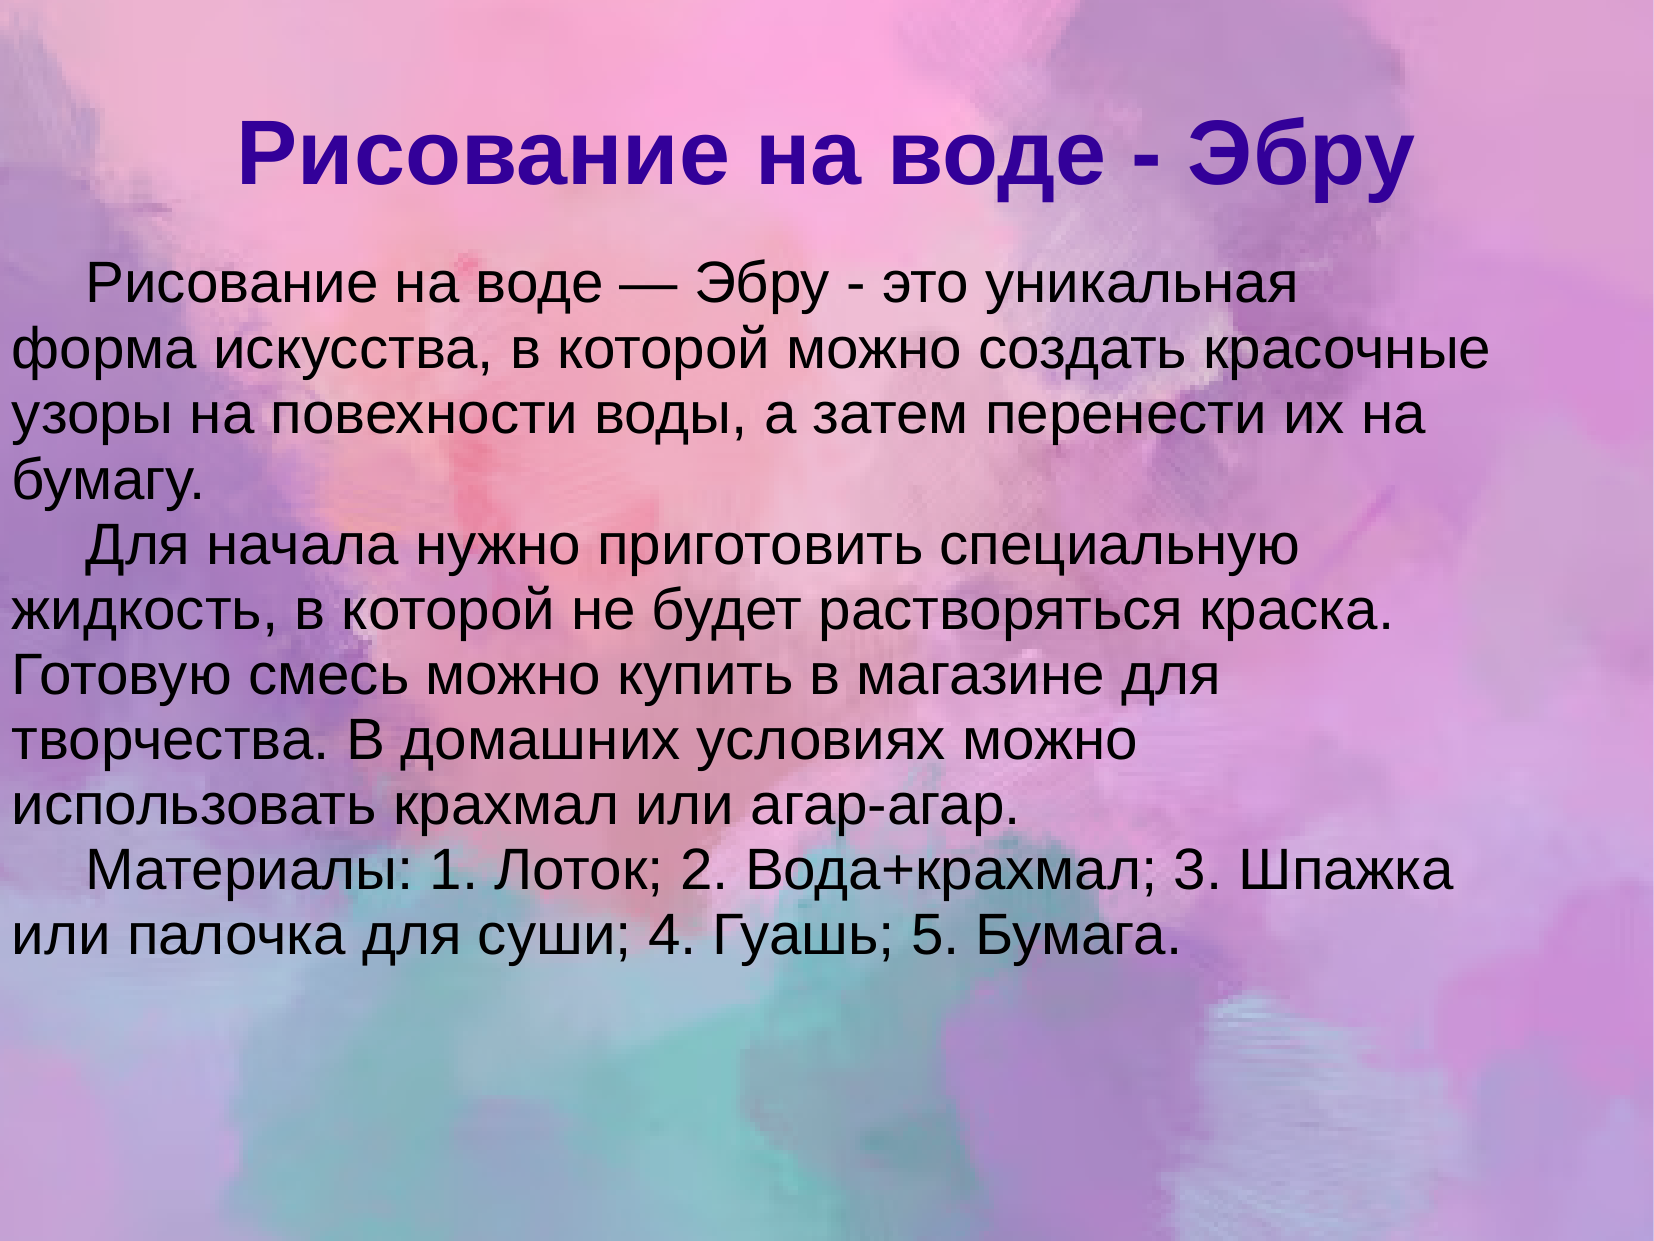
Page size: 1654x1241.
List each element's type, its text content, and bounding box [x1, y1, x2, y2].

subtitle Рисование на воде — Эбру - это уникальная форма искусства, в которой можно создать красочные узоры на повехности воды, а затем перенести их на бумагу. Для начала нужно приготовить специальную жидкость, в которой не будет растворяться краска. Готовую смесь можно купить в магазине для творчества. В домашних условиях можно использовать крахмал или агар-агар. Материалы: 1. Лоток; 2. Вода+крахмал; 3. Шпажка или палочка для суши; 4. Гуашь; 5. Бумага. [11, 241, 1501, 967]
title Рисование на воде - Эбру [82, 49, 1571, 257]
picture [0, 0, 1654, 1241]
